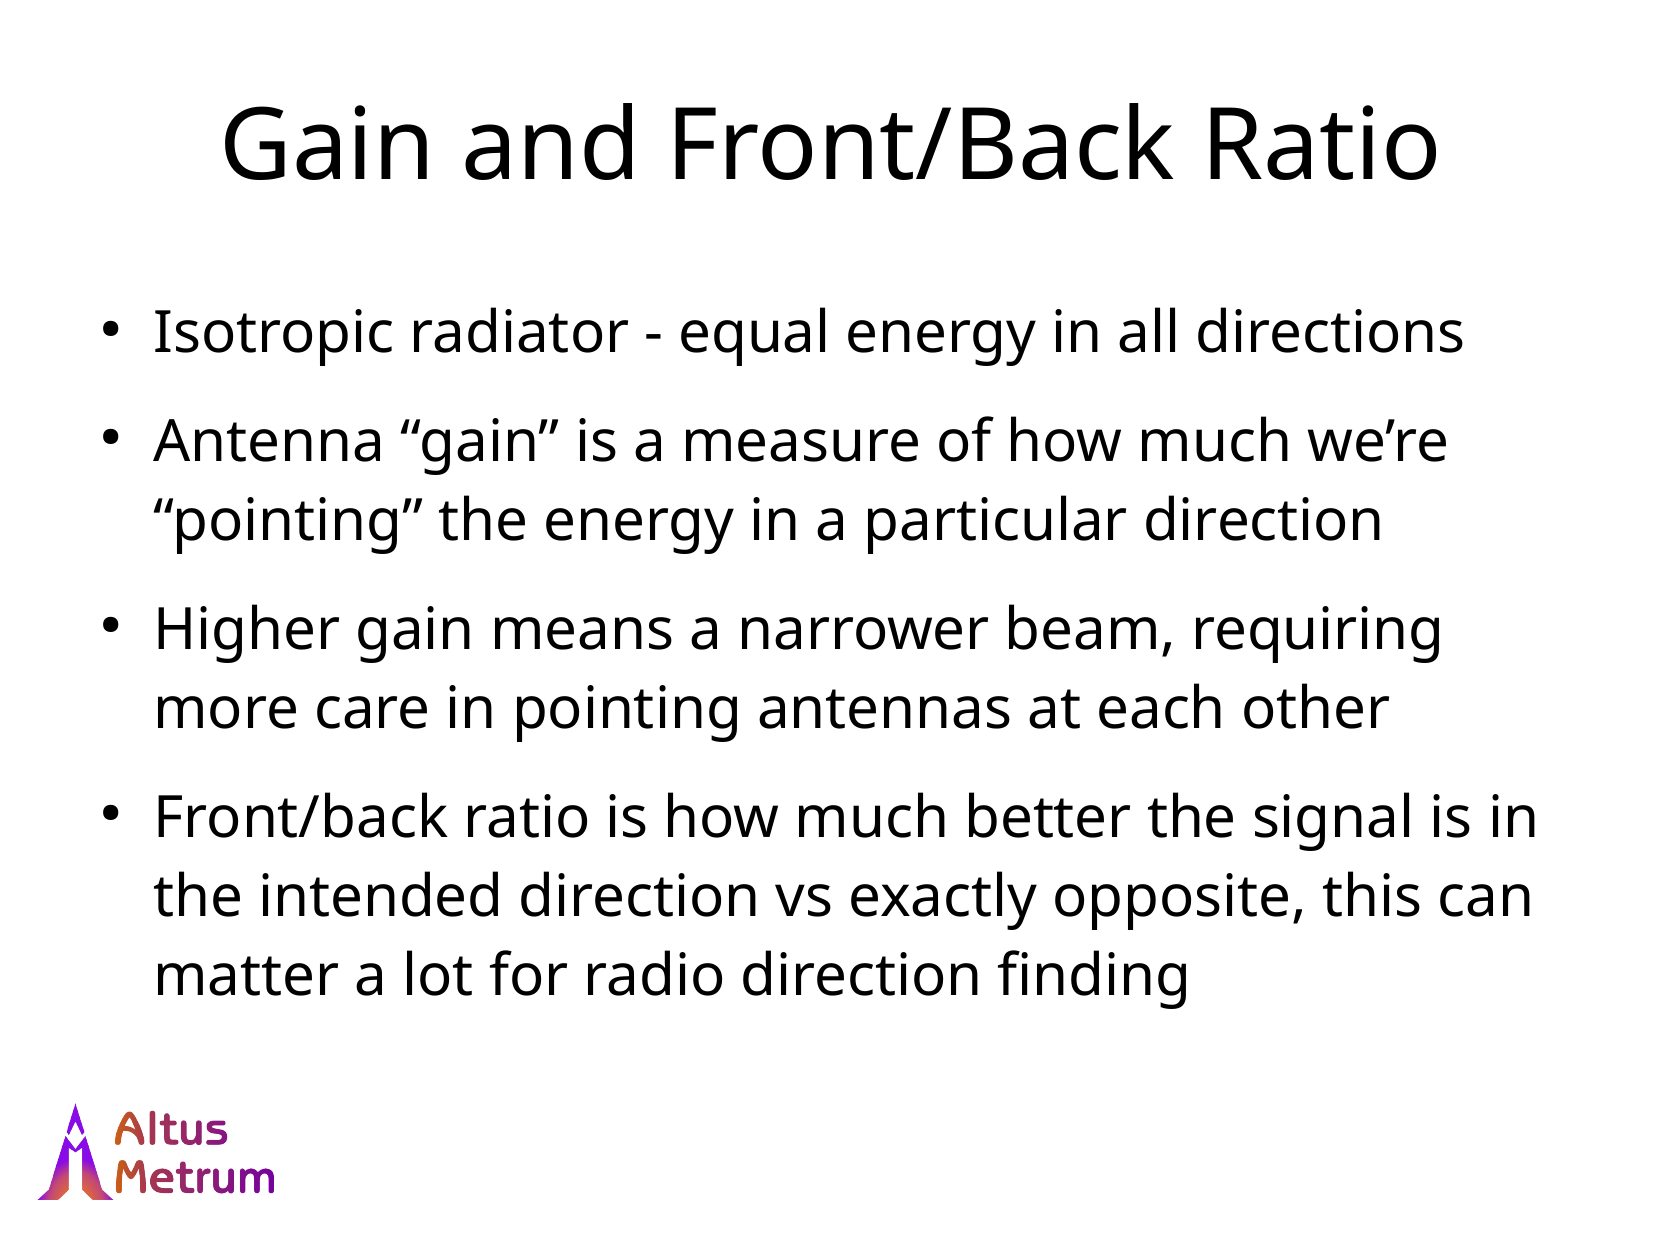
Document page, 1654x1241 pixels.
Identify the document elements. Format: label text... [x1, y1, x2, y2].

picture [37, 1103, 274, 1200]
list Isotropic radiator - equal energy in all directions Antenna “gain” is a measure of how much we’re “pointing” the energy in a particular direction Higher gain means a narrower beam, requiring more care in pointing antennas at each other Front/back ratio is how much better the signal is in the intended direction vs exactly opposite, this can matter a lot for radio direction finding [82, 290, 1571, 1094]
title Gain and Front/Back Ratio [86, 40, 1576, 241]
